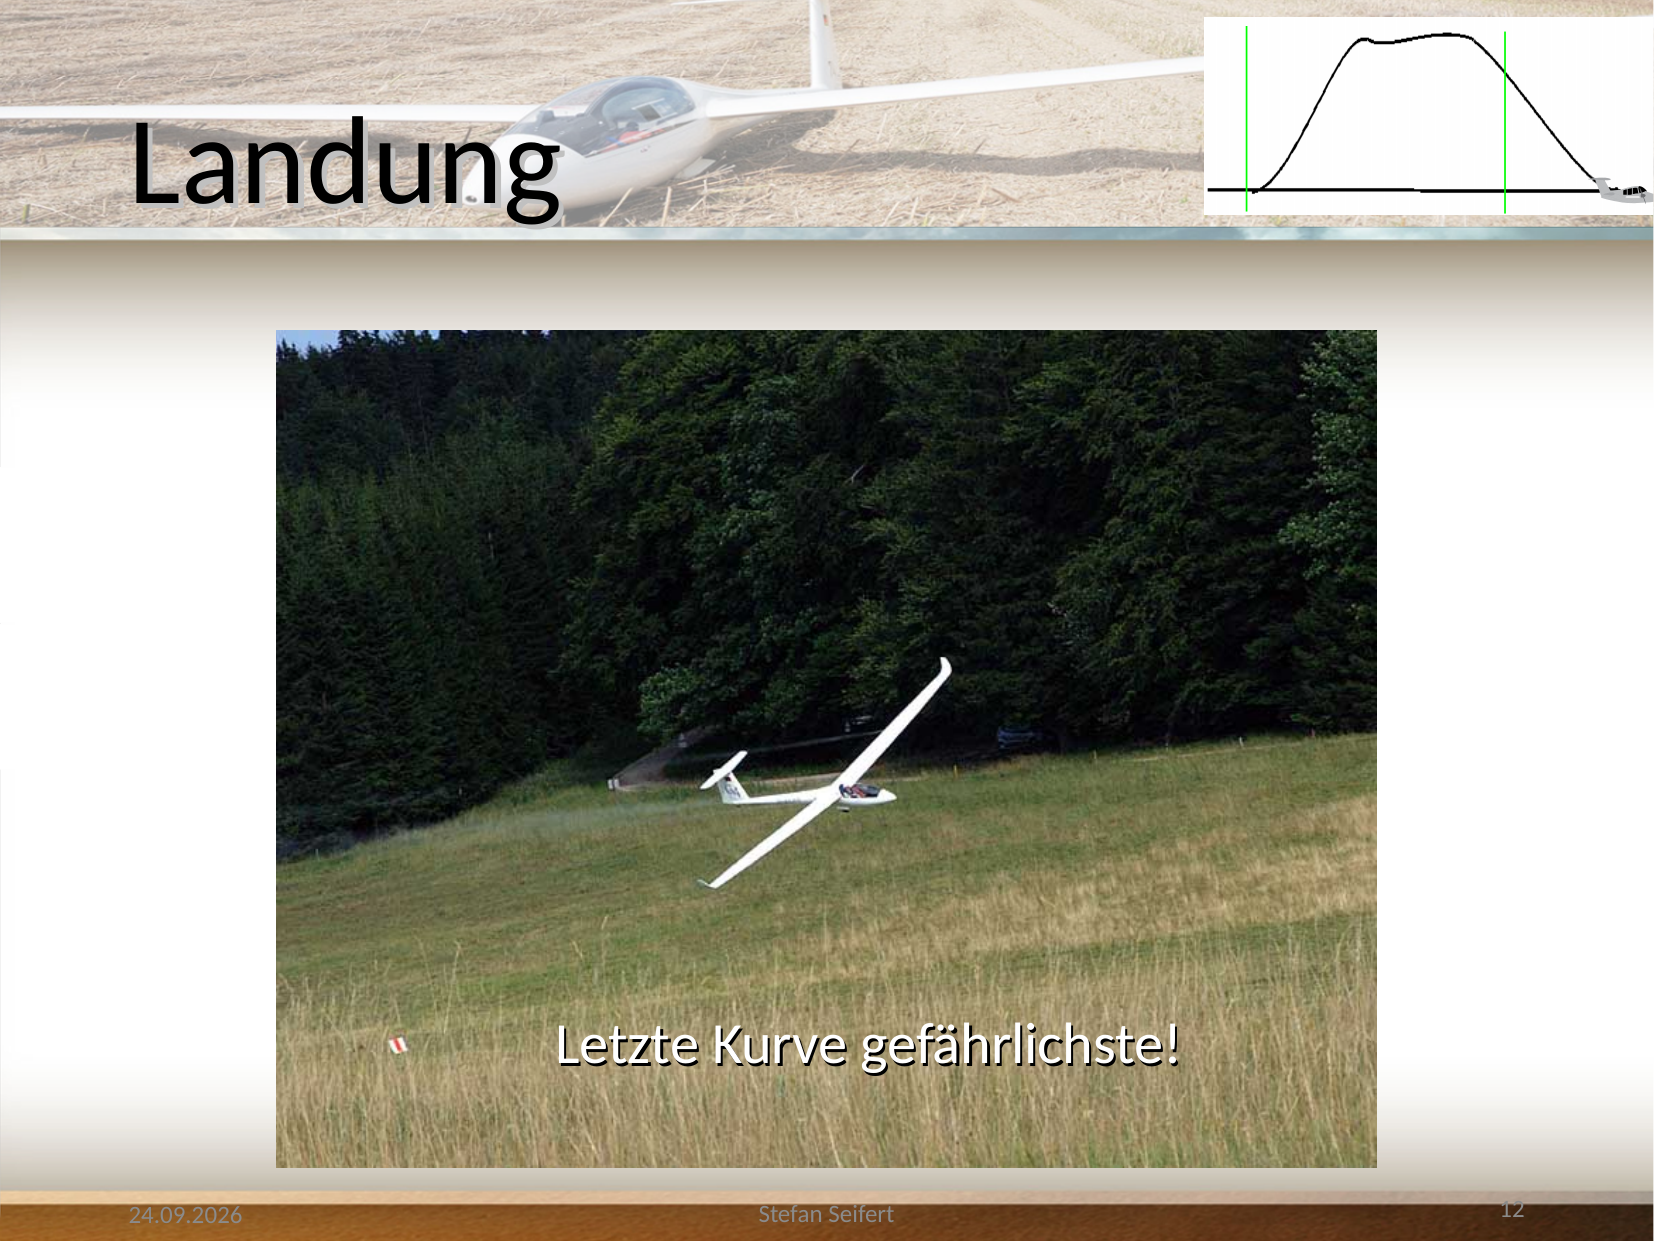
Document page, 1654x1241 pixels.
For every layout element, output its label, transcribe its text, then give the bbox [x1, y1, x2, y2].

picture [0, 0, 1654, 1241]
title Landung [113, 33, 1540, 273]
slide_number 14.02.2015 [113, 1180, 486, 1241]
footer Stefan Seifert [547, 1179, 1106, 1241]
slide_number <number> [1167, 1174, 1540, 1241]
text_box Letzte Kurve gefährlichste! [484, 1013, 1194, 1087]
